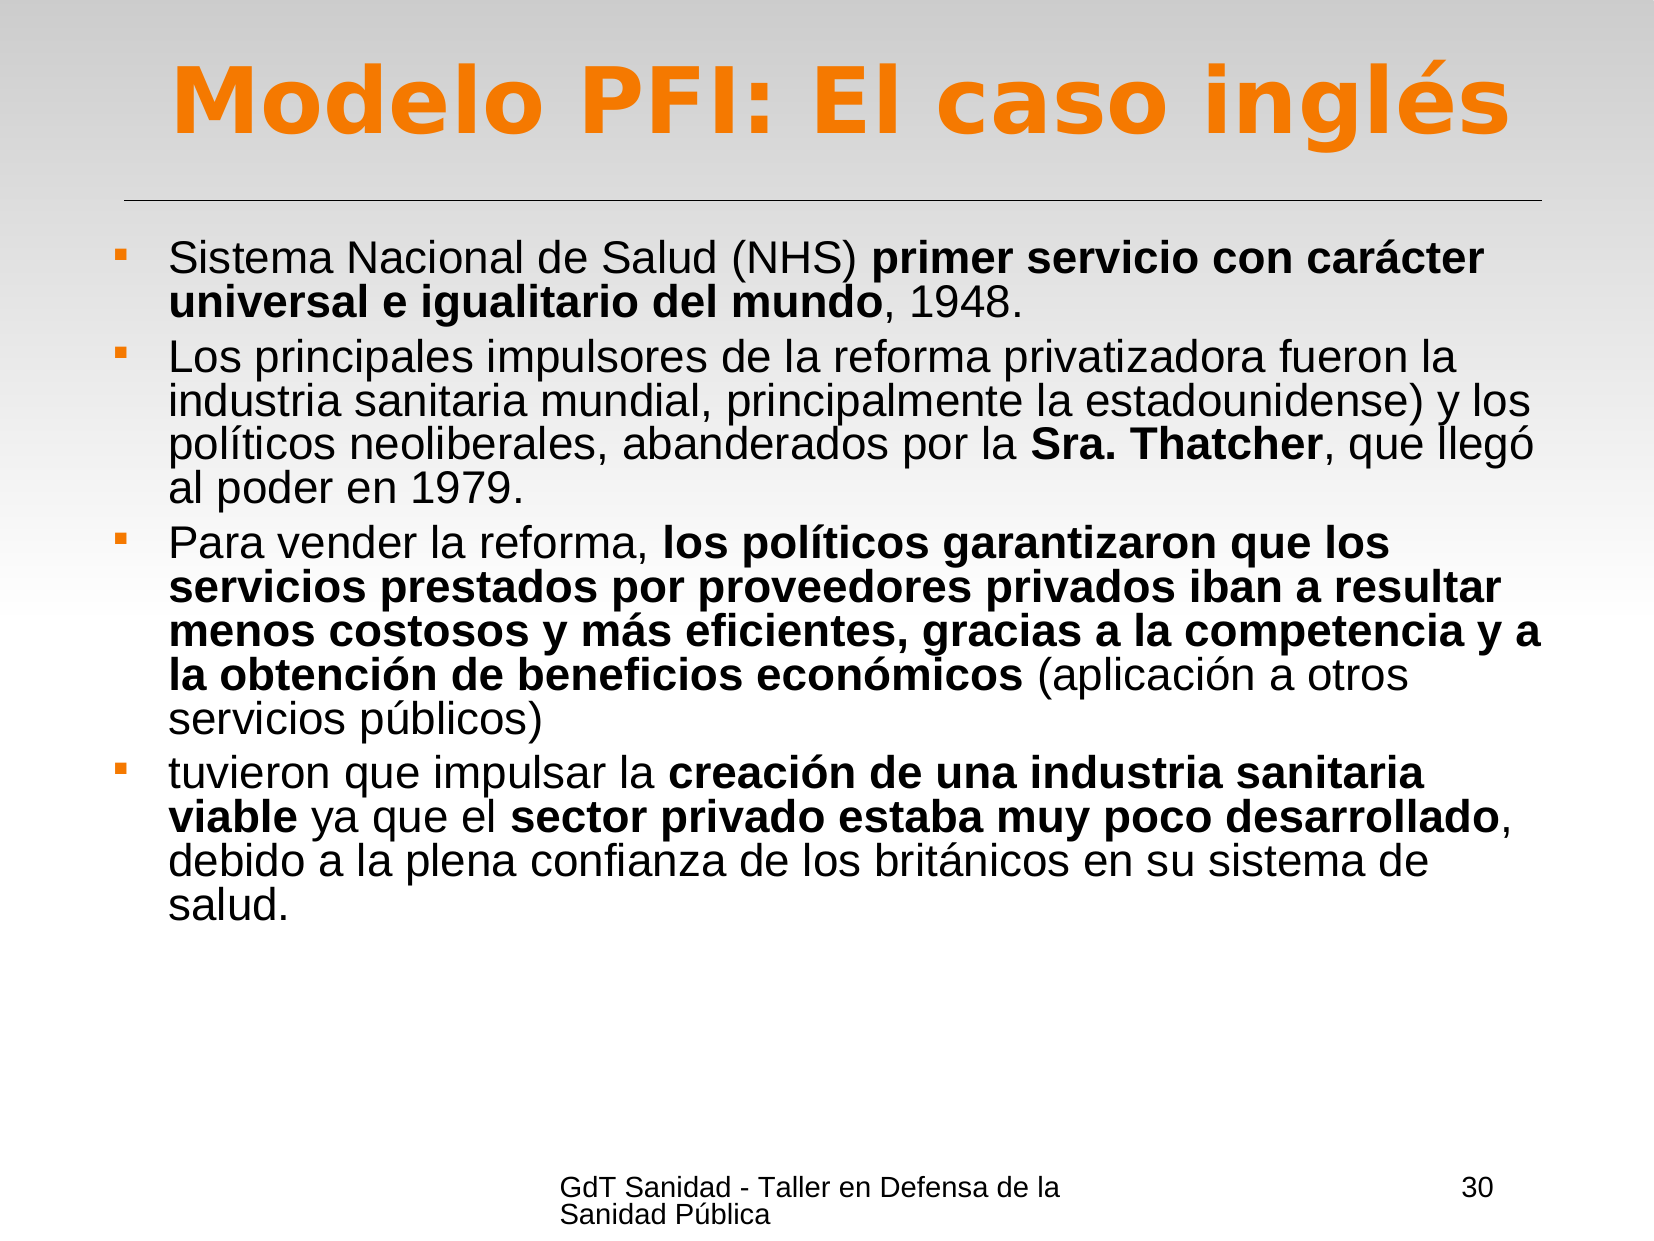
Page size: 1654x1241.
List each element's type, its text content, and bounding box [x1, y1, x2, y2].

list Sistema Nacional de Salud (NHS) primer servicio con carácter universal e igualitario del mundo, 1948. Los principales impulsores de la reforma privatizadora fueron la industria sanitaria mundial, principalmente la estadounidense) y los políticos neoliberales, abanderados por la Sra. Thatcher, que llegó al poder en 1979. Para vender la reforma, los políticos garantizaron que los servicios prestados por proveedores privados iban a resultar menos costosos y más eficientes, gracias a la competencia y a la obtención de beneficios económicos (aplicación a otros servicios públicos) tuvieron que impulsar la creación de una industria sanitaria viable ya que el sector privado estaba muy poco desarrollado, debido a la plena confianza de los británicos en su sistema de salud. [82, 231, 1571, 1050]
title Modelo PFI: El caso inglés [59, 25, 1625, 178]
